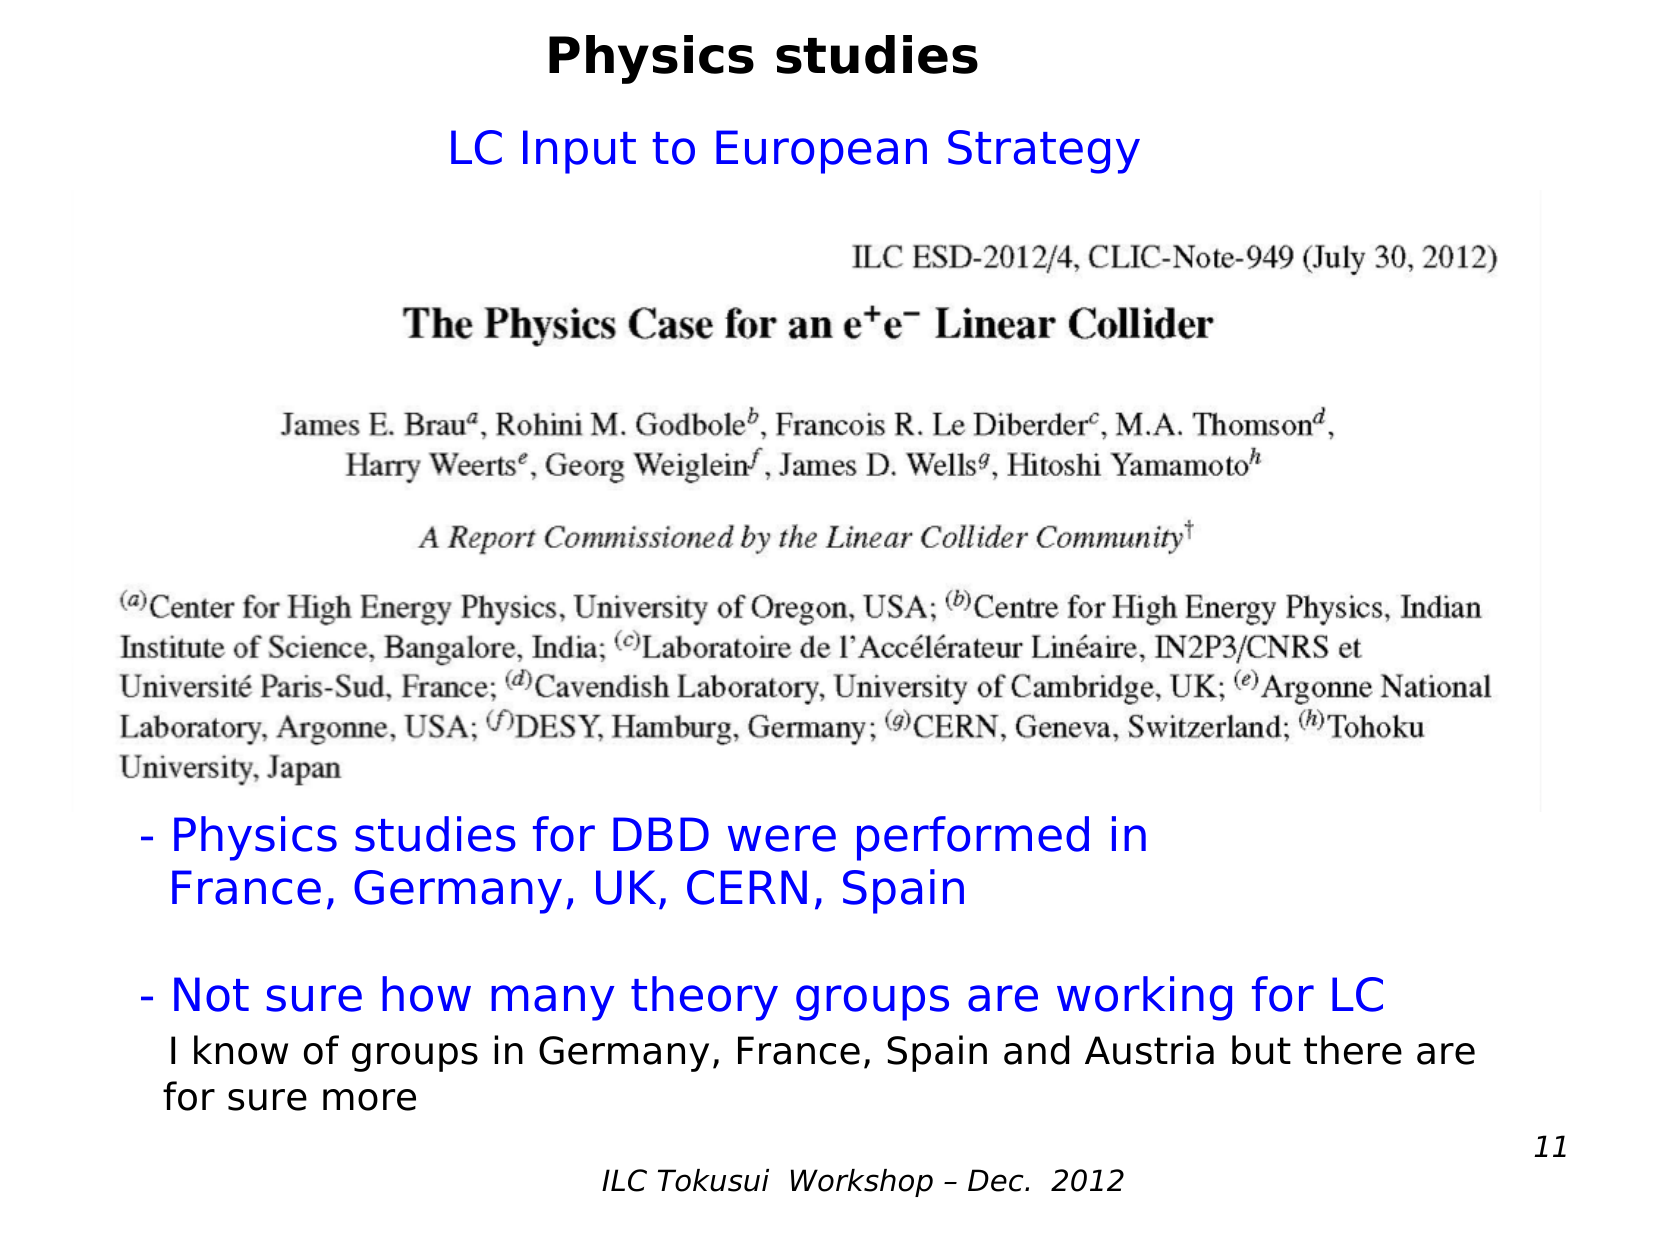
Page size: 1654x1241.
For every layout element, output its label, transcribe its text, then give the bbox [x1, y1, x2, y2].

text_box LC Input to European Strategy [432, 114, 1157, 183]
text_box - Physics studies for DBD were performed in France, Germany, UK, CERN, Spain - Not sure how many theory groups are working for LC I know of groups in Germany, France, Spain and Austria but there are for sure more [124, 801, 1514, 1127]
picture [19, 190, 1612, 812]
text_box Physics studies [530, 19, 996, 93]
